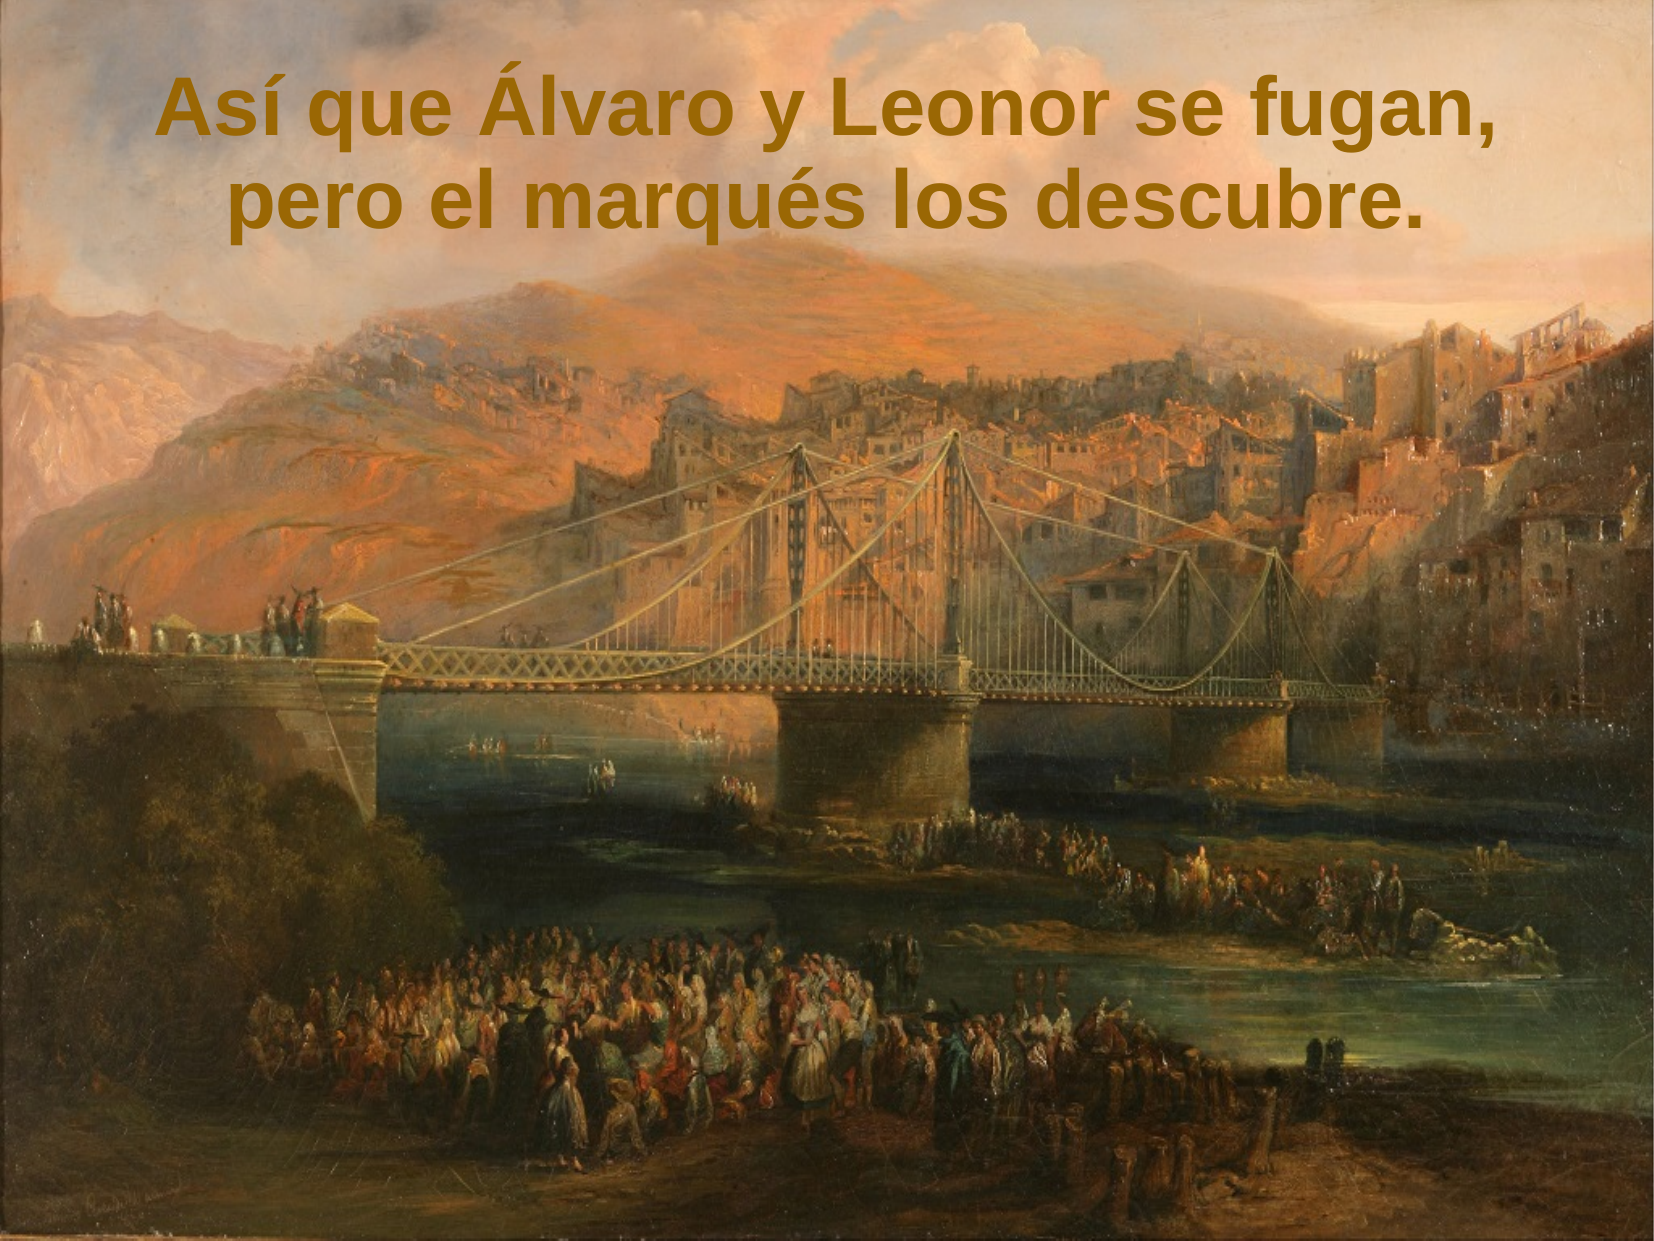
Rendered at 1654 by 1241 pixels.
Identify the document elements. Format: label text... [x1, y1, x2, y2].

picture [0, 0, 1654, 1241]
title Así que Álvaro y Leonor se fugan, pero el marqués los descubre. [82, 49, 1571, 257]
